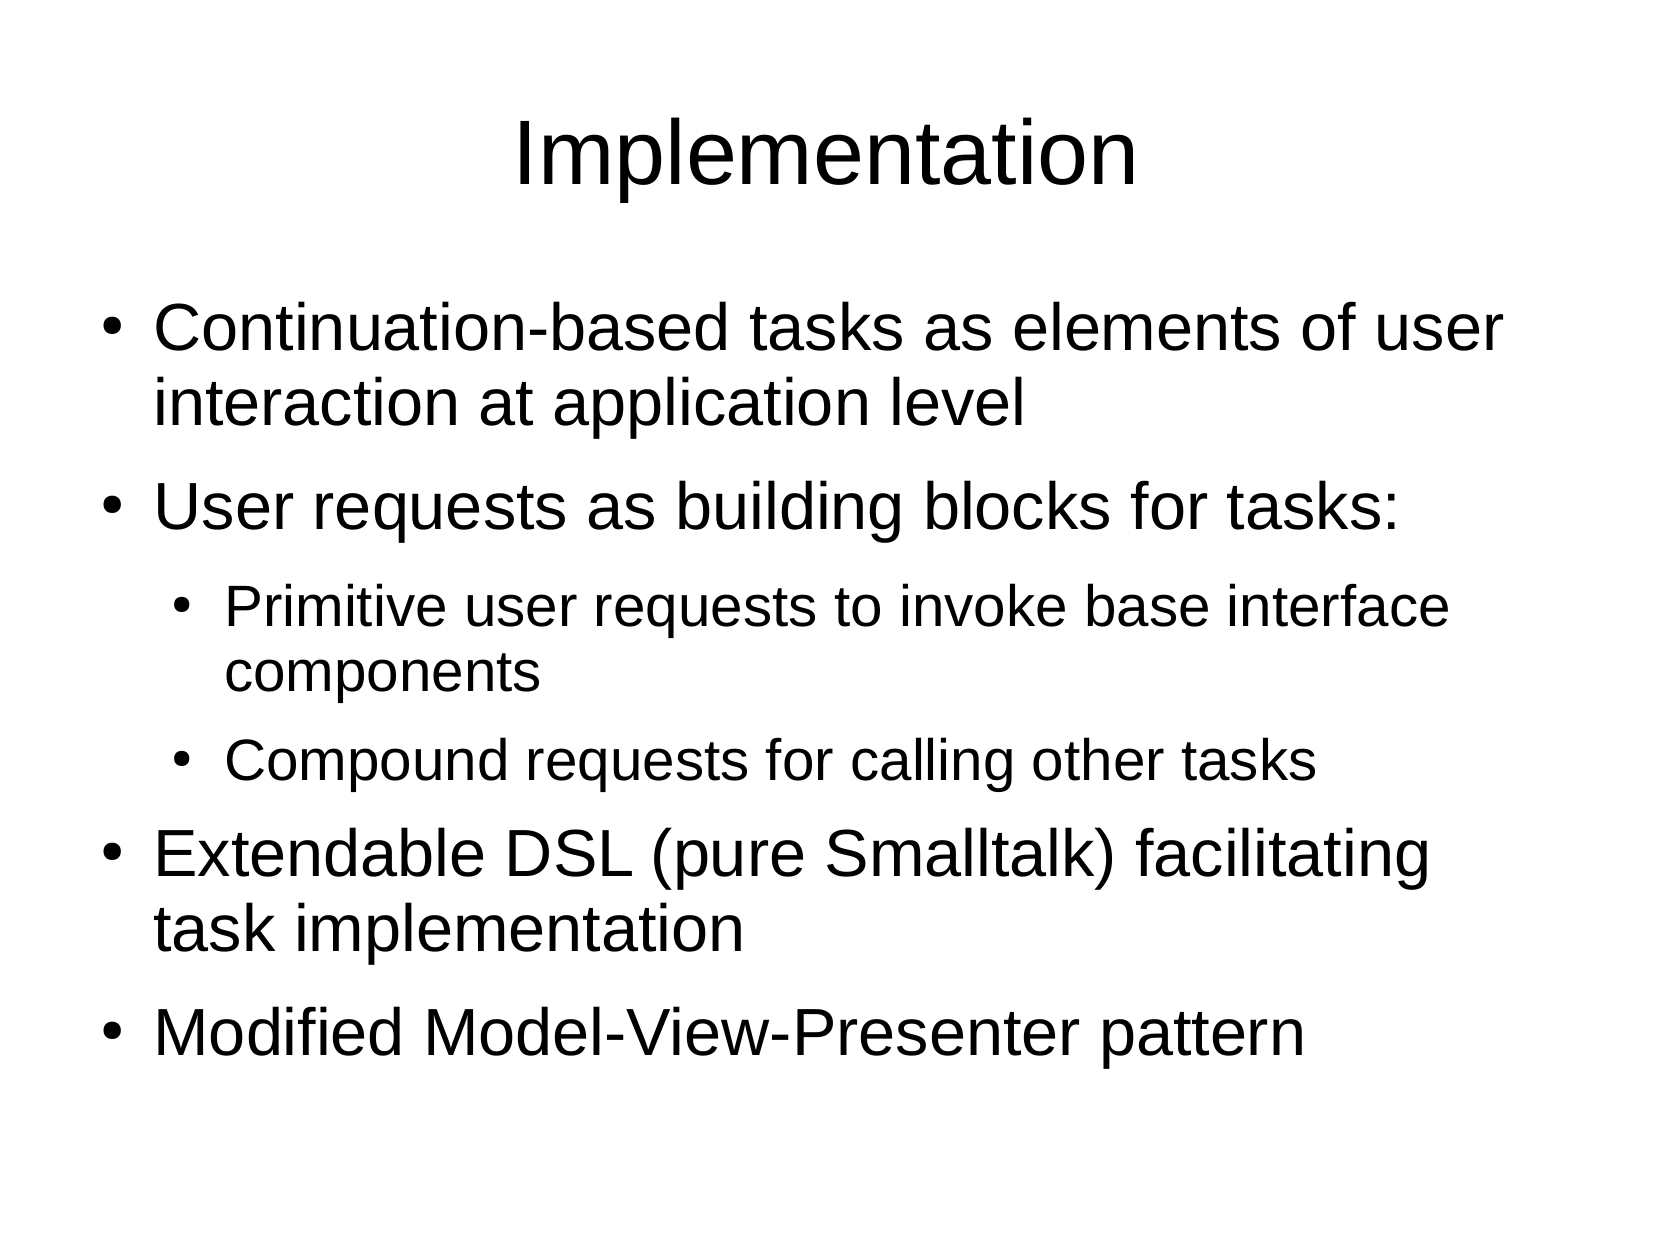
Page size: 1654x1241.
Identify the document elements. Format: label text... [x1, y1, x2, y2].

list Continuation-based tasks as elements of user interaction at application level User requests as building blocks for tasks: Primitive user requests to invoke base interface components Compound requests for calling other tasks Extendable DSL (pure Smalltalk) facilitating task implementation Modified Model-View-Presenter pattern [82, 290, 1571, 1109]
title Implementation [82, 49, 1571, 257]
